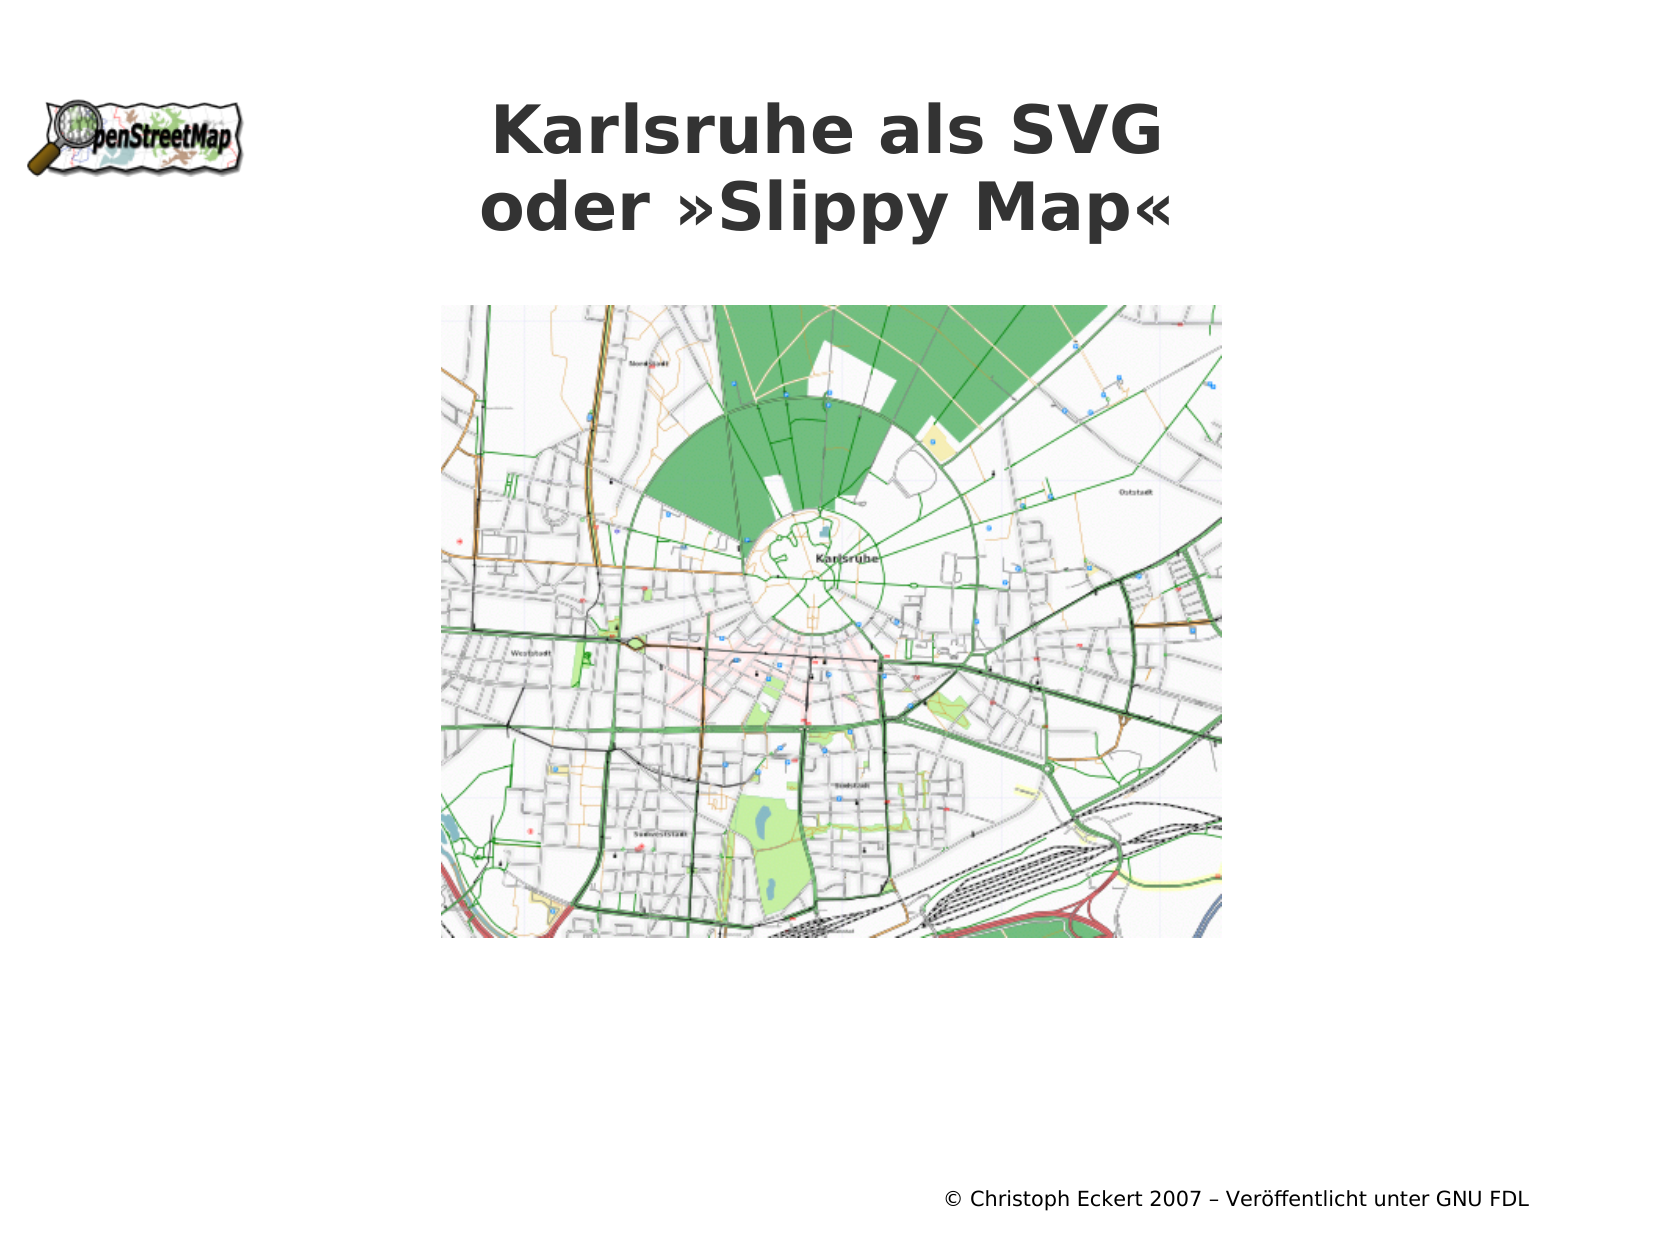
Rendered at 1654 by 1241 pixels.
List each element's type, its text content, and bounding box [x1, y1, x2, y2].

title Karlsruhe als SVG oder »Slippy Map« [121, 91, 1534, 299]
picture [441, 305, 1222, 938]
picture [26, 98, 121, 177]
